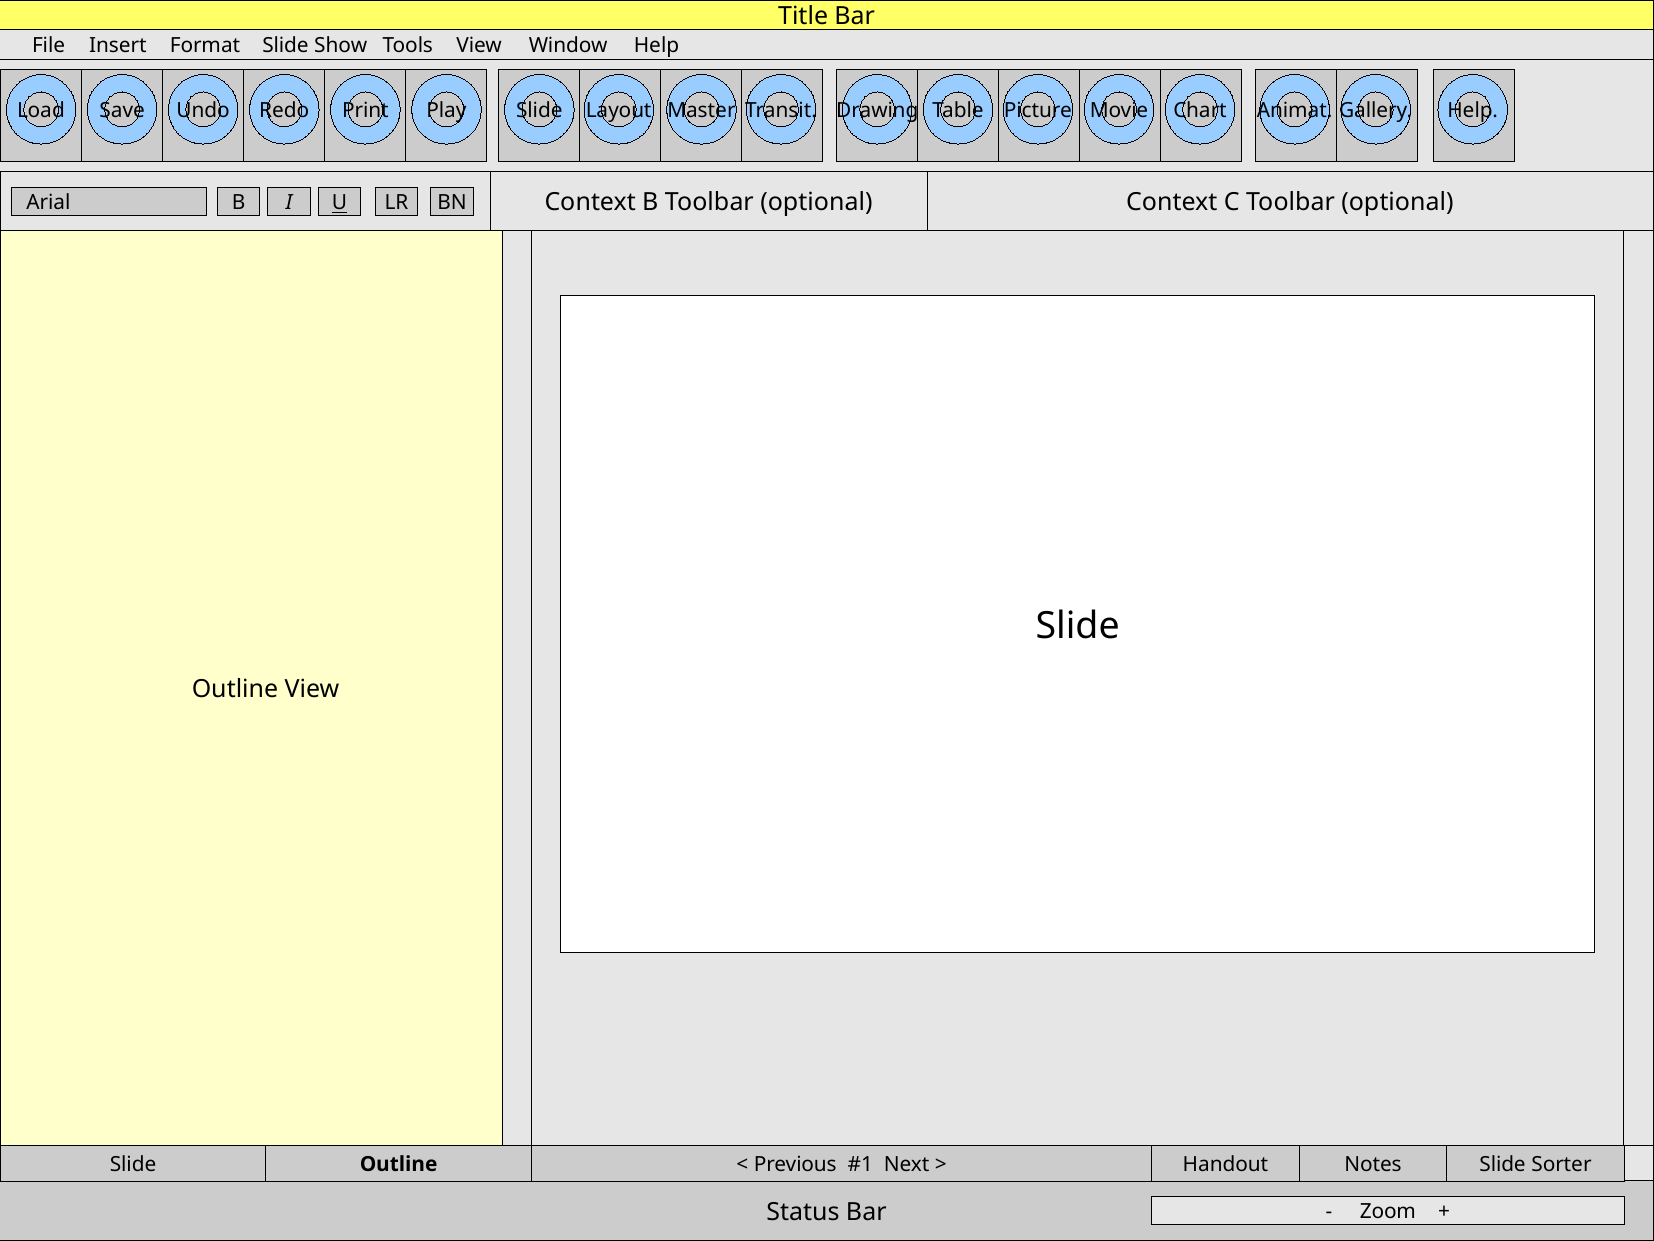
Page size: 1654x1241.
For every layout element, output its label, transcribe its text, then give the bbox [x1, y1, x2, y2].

text_box Outline [265, 1145, 531, 1182]
text_box [502, 231, 1654, 1180]
text_box [0, 30, 1654, 231]
text_box - Zoom + [1151, 1196, 1625, 1225]
text_box Insert [77, 29, 159, 60]
text_box Slide Show [245, 29, 384, 60]
text_box View [456, 29, 509, 60]
text_box Transit. [746, 74, 816, 145]
text_box Undo [168, 74, 238, 145]
text_box Help [616, 29, 697, 60]
text_box Load [6, 74, 76, 145]
text_box < Previous #1 Next > [531, 1145, 1152, 1182]
text_box B [217, 187, 260, 216]
text_box Movie [1084, 74, 1154, 145]
text_box Table [923, 74, 993, 145]
text_box Play [411, 74, 482, 145]
text_box Print [330, 74, 401, 145]
text_box Window [520, 29, 616, 60]
text_box Notes [1299, 1145, 1447, 1182]
text_box Context B Toolbar (optional) [490, 171, 927, 231]
text_box BN [430, 187, 474, 216]
text_box Layout [584, 74, 654, 145]
text_box Drawing [843, 74, 912, 145]
text_box Redo [249, 74, 320, 145]
text_box Title Bar [0, 0, 1654, 30]
text_box U [318, 187, 361, 216]
text_box LR [375, 187, 418, 216]
text_box Picture [1003, 74, 1073, 145]
text_box Status Bar [0, 1180, 1654, 1241]
text_box Gallery. [1341, 74, 1411, 145]
text_box Animat. [1260, 74, 1330, 145]
text_box Outline View [0, 231, 502, 1145]
text_box Context C Toolbar (optional) [927, 171, 1654, 231]
text_box Slide [560, 295, 1595, 953]
text_box Slide [504, 74, 575, 145]
text_box Format [164, 29, 245, 60]
text_box File [7, 29, 77, 60]
text_box Slide [0, 1145, 265, 1182]
text_box I [267, 187, 311, 216]
text_box Slide Sorter [1447, 1145, 1625, 1182]
text_box Tools [384, 29, 456, 60]
text_box Help. [1437, 74, 1508, 145]
text_box Chart [1165, 74, 1235, 145]
text_box Save [87, 74, 157, 145]
text_box Arial [11, 187, 207, 216]
text_box Master [666, 74, 737, 145]
text_box Handout [1152, 1145, 1299, 1182]
